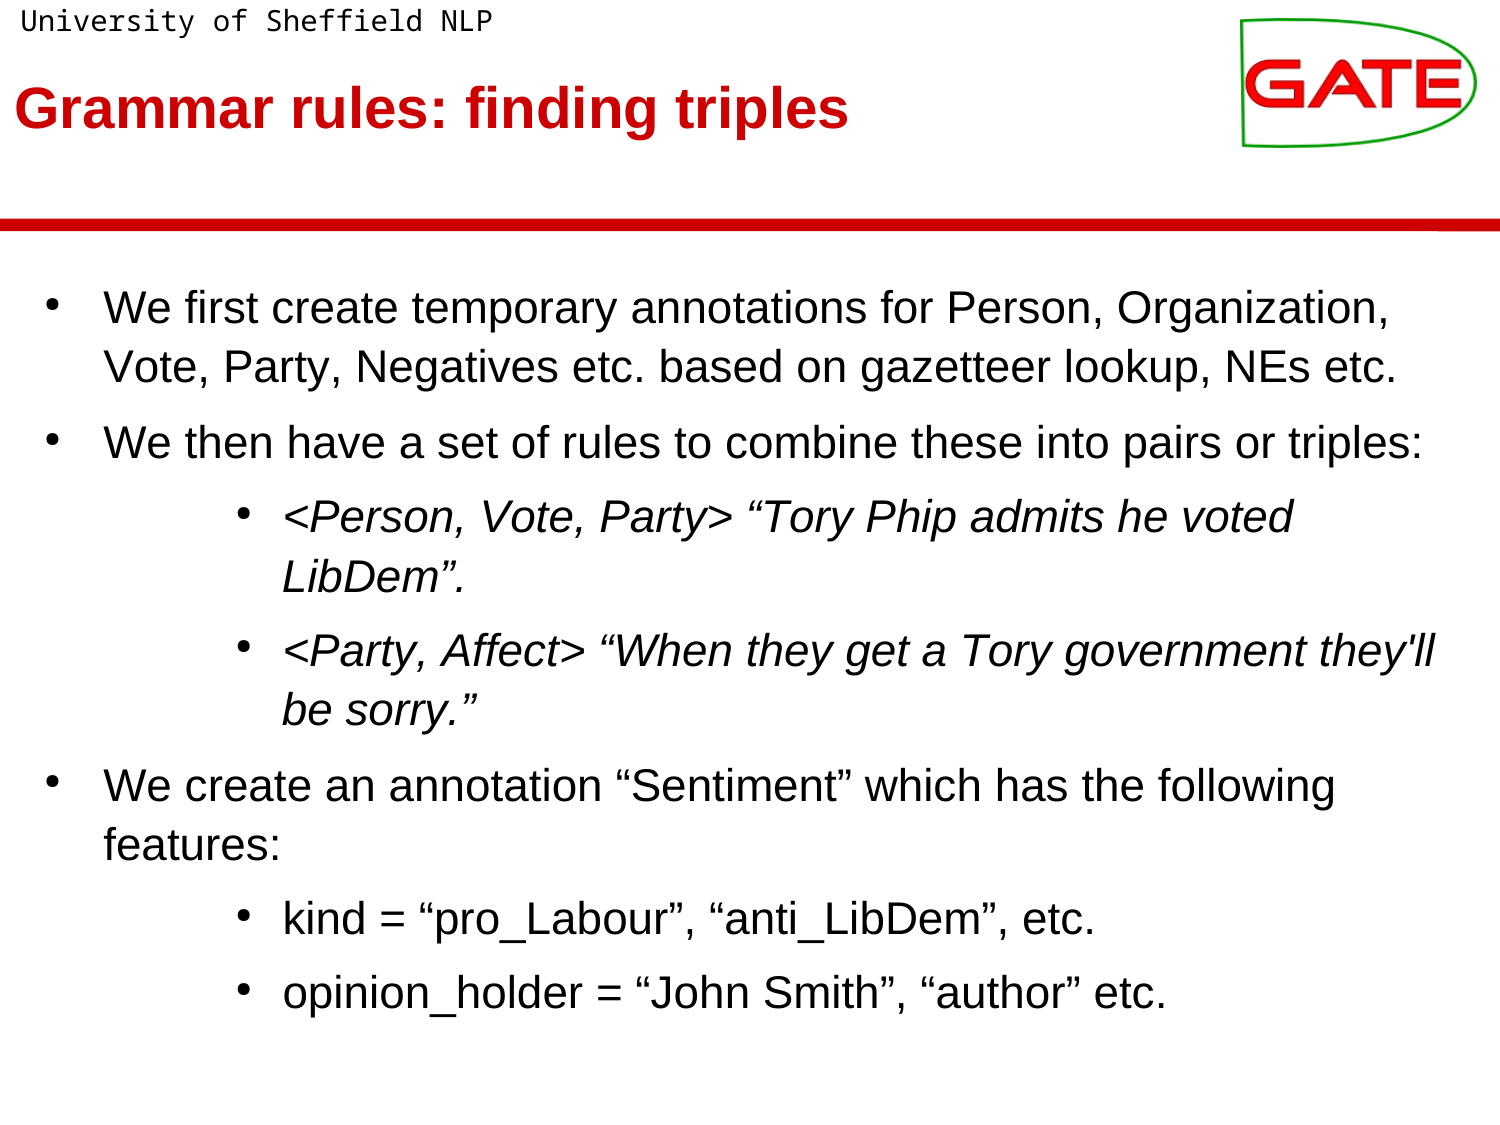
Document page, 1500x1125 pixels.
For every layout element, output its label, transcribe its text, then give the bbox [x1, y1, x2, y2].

title Grammar rules: finding triples [0, 11, 1239, 205]
picture [1240, 18, 1477, 148]
list We first create temporary annotations for Person, Organization, Vote, Party, Negatives etc. based on gazetteer lookup, NEs etc. We then have a set of rules to combine these into pairs or triples: <Person, Vote, Party> “Tory Phip admits he voted LibDem”. <Party, Affect> “When they get a Tory government they'll be sorry.” We create an annotation “Sentiment” which has the following features: kind = “pro_Labour”, “anti_LibDem”, etc. opinion_holder = “John Smith”, “author” etc. [29, 265, 1477, 1100]
